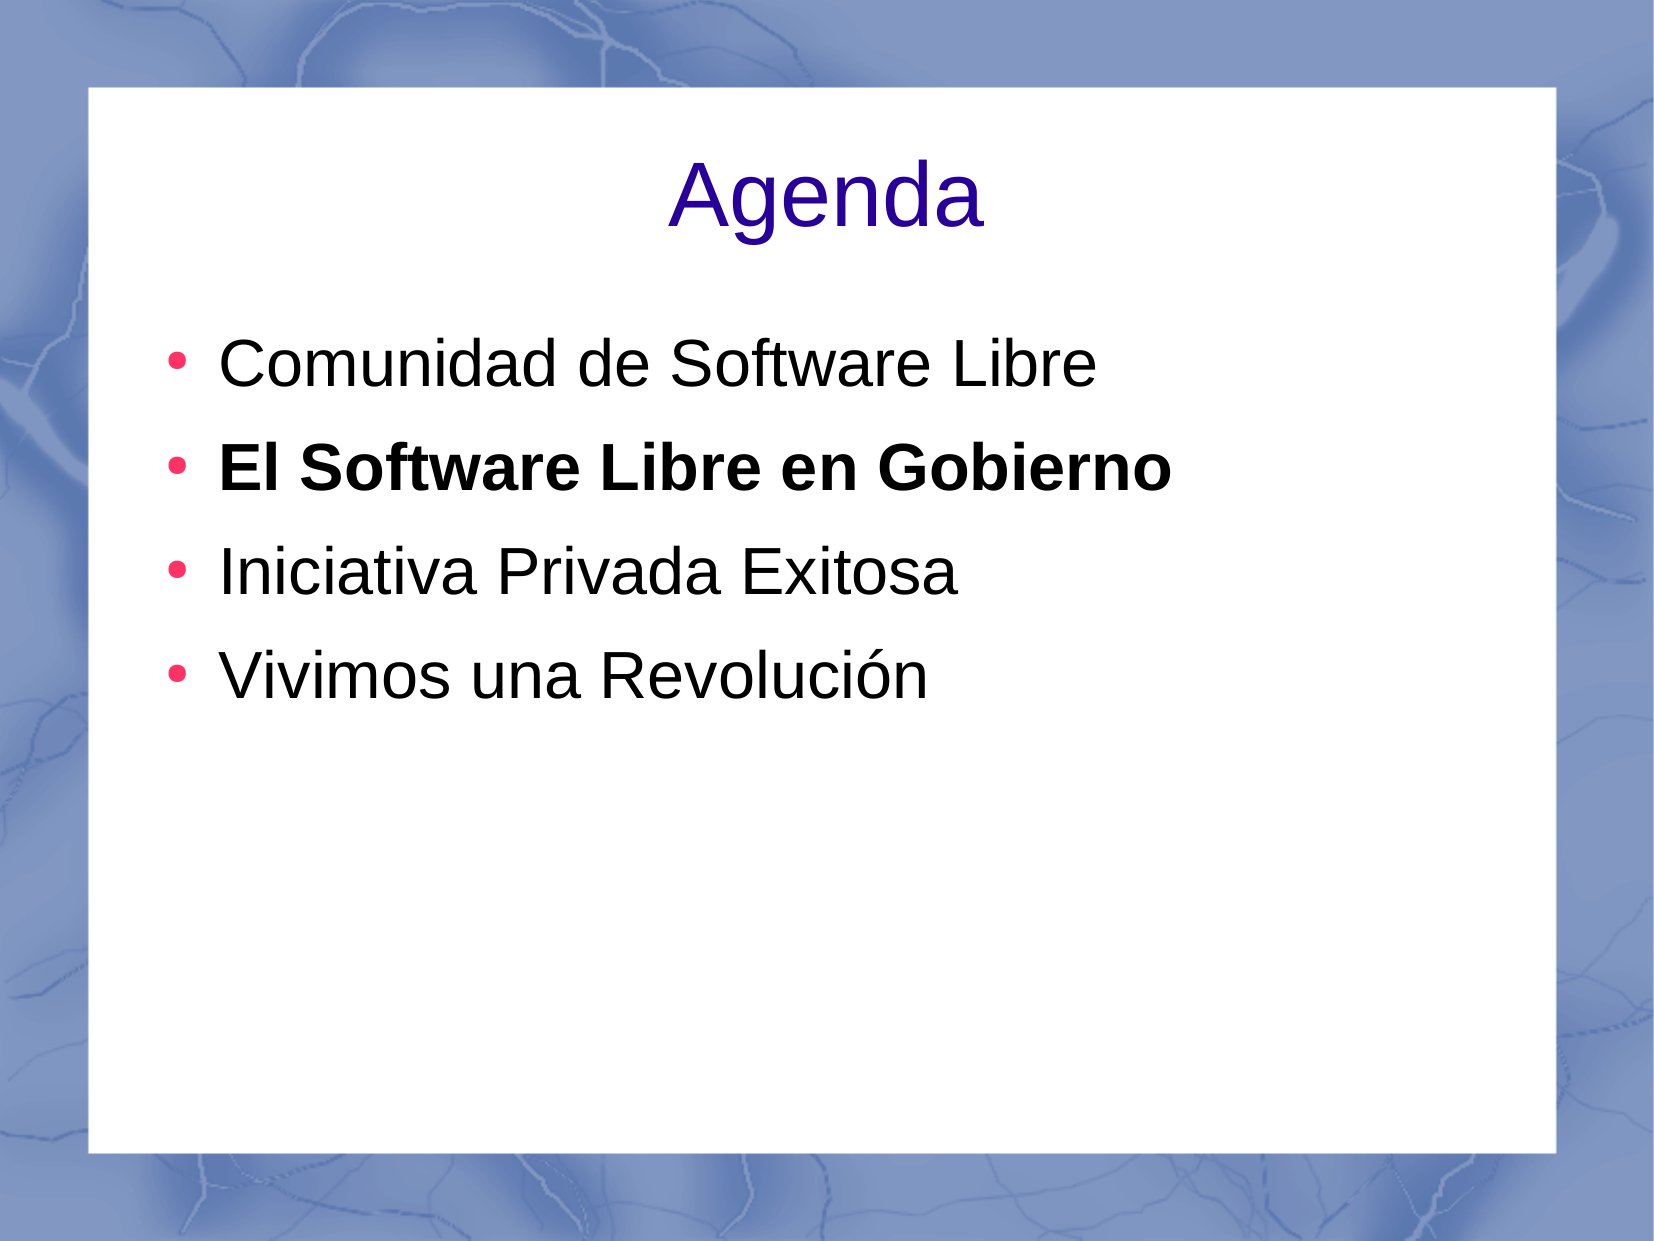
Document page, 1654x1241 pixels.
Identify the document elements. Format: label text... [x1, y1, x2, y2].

picture [0, 0, 1654, 1241]
list Comunidad de Software Libre El Software Libre en Gobierno Iniciativa Privada Exitosa Vivimos una Revolución [147, 325, 1506, 1045]
title Agenda [118, 90, 1536, 298]
